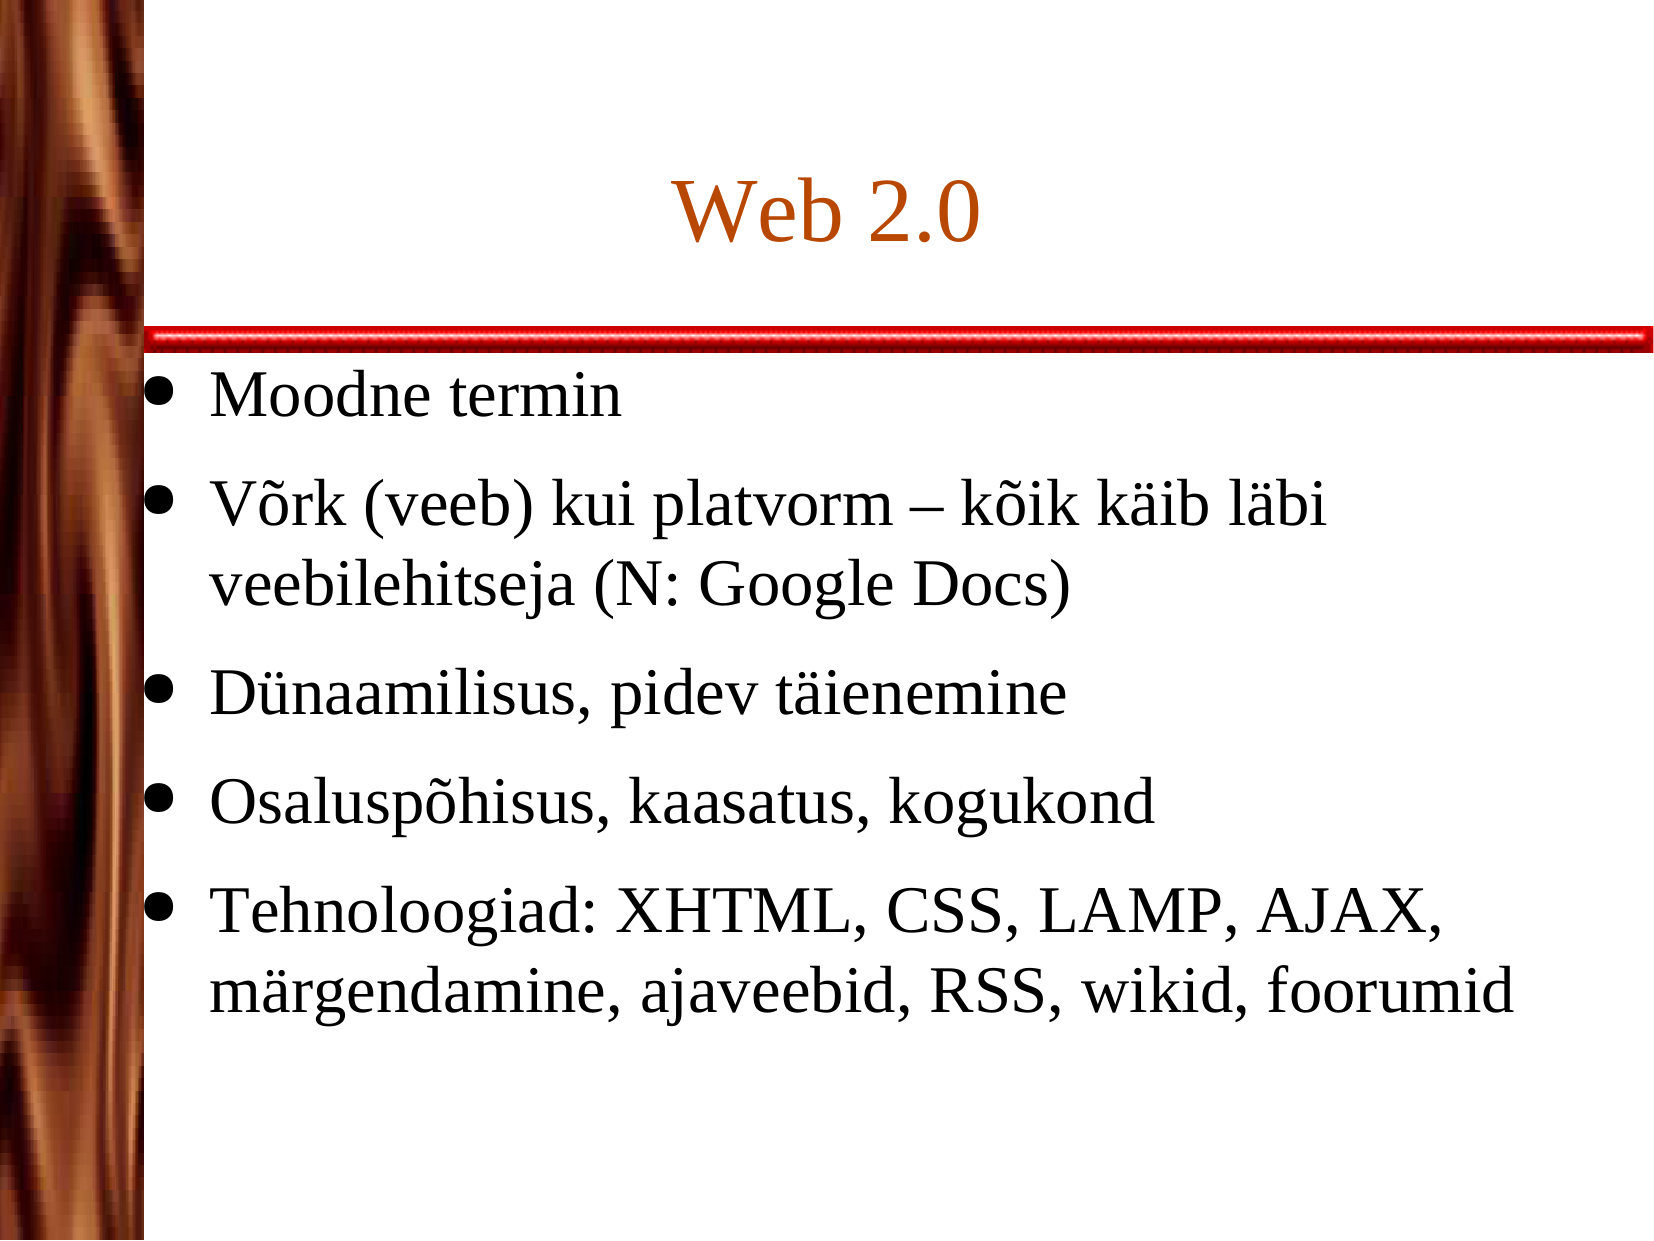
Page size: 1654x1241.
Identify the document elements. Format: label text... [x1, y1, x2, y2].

title Web 2.0 [121, 100, 1533, 312]
list Moodne termin Võrk (veeb) kui platvorm – kõik käib läbi veebilehitseja (N: Google Docs) Dünaamilisus, pidev täienemine Osaluspõhisus, kaasatus, kogukond Tehnoloogiad: XHTML, CSS, LAMP, AJAX, märgendamine, ajaveebid, RSS, wikid, foorumid [127, 350, 1539, 1132]
picture [0, 0, 1654, 1240]
